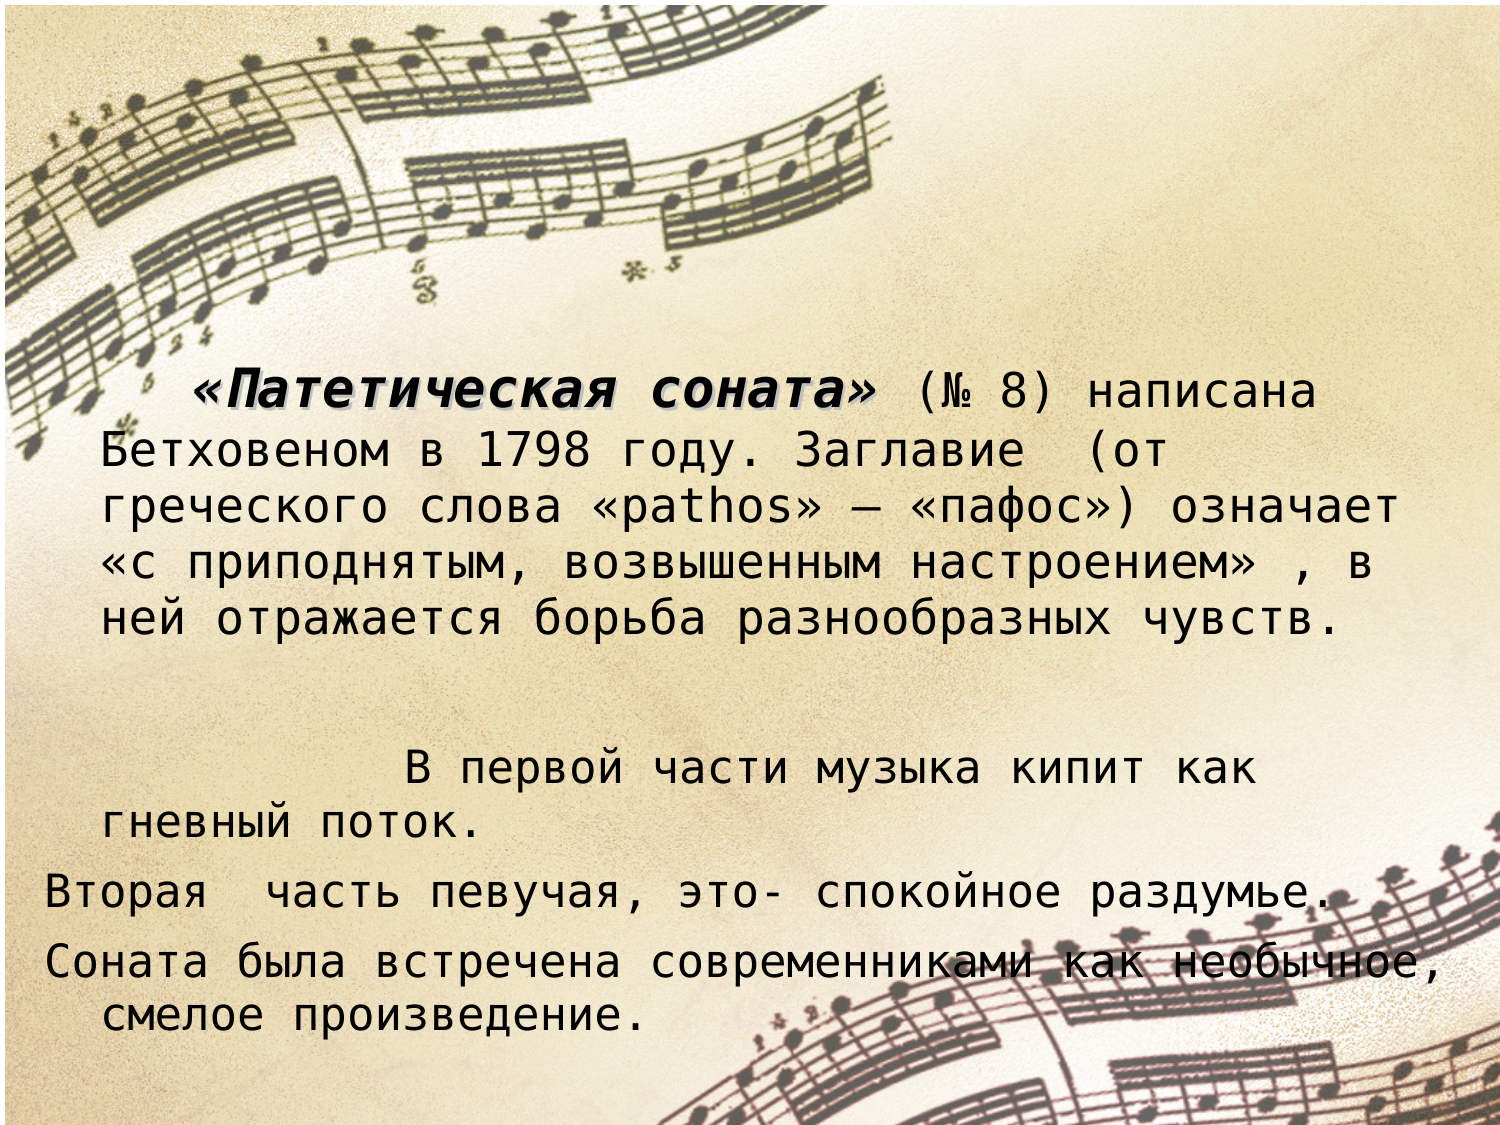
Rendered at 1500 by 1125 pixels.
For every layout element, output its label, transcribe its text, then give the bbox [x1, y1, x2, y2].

title [149, 210, 1500, 420]
list «Патетическая соната» (№ 8) написана Бетховеном в 1798 году. Заглавие (от греческого слова «pathos» — «пафос») означает «с приподнятым, возвышенным настроением» , в ней отражается борьба разнообразных чувств. В первой части музыка кипит как гневный поток. Вторая часть певучая, это- спокойное раздумье. Соната была встречена современниками как необычное, смелое произведение. [29, 339, 1471, 1083]
picture [5, 5, 1500, 1125]
